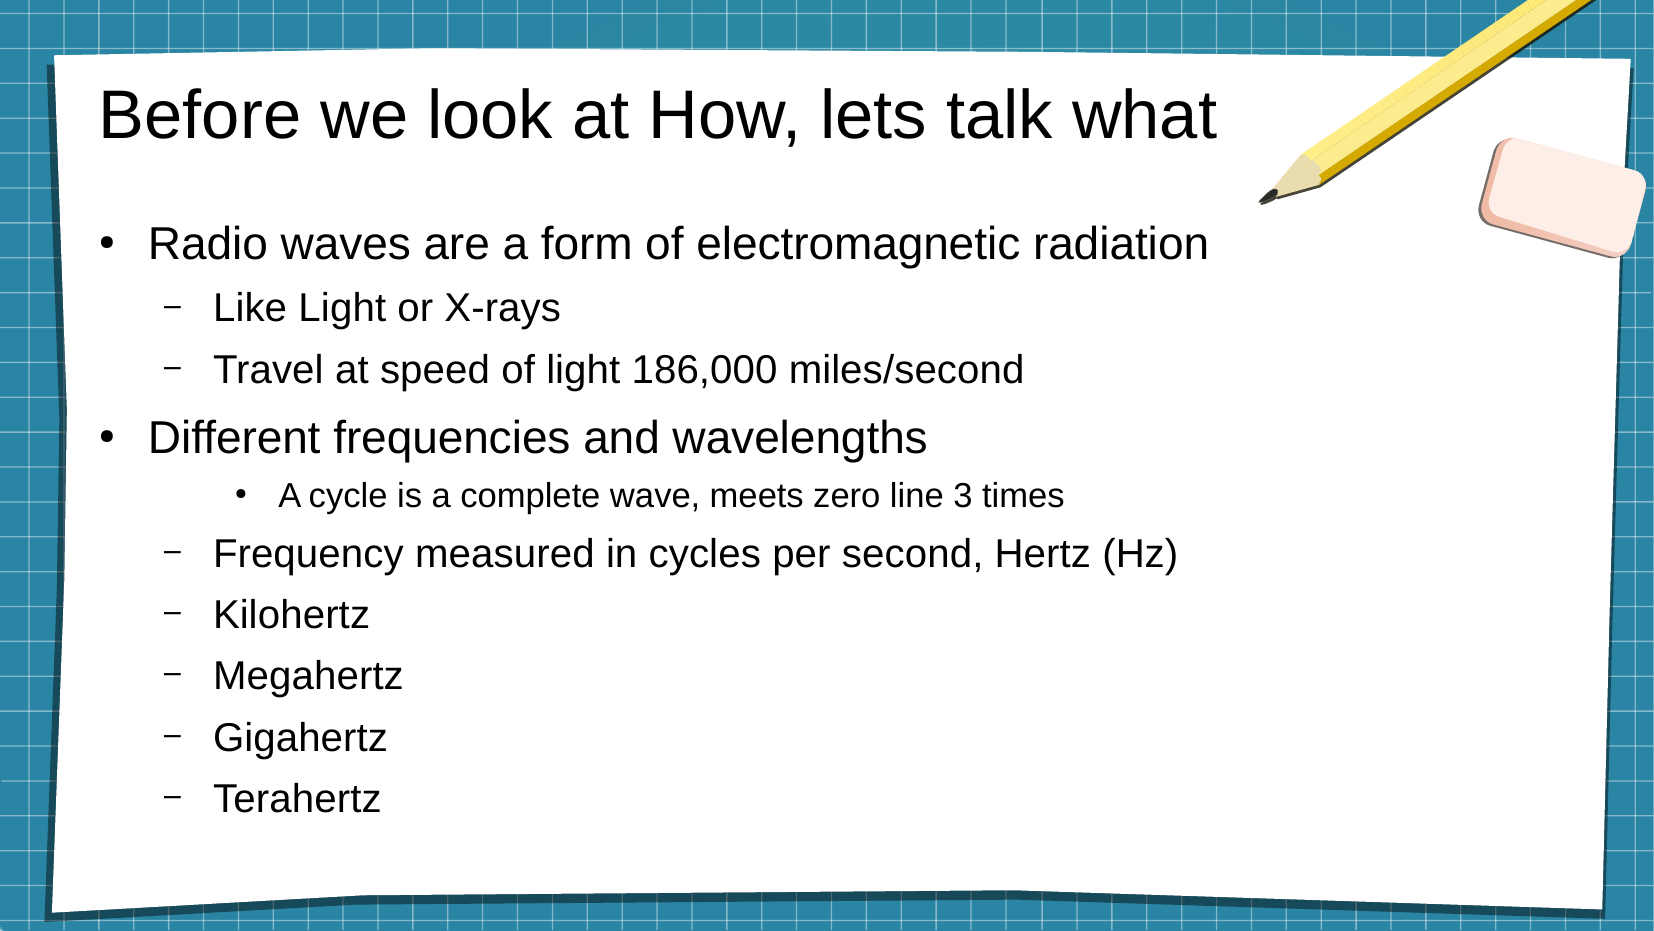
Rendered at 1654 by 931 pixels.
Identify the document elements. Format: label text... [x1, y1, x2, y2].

list Radio waves are a form of electromagnetic radiation Like Light or X-rays Travel at speed of light 186,000 miles/second Different frequencies and wavelengths A cycle is a complete wave, meets zero line 3 times Frequency measured in cycles per second, Hertz (Hz) Kilohertz Megahertz Gigahertz Terahertz [82, 217, 1571, 826]
title Before we look at How, lets talk what [4, 37, 1313, 193]
